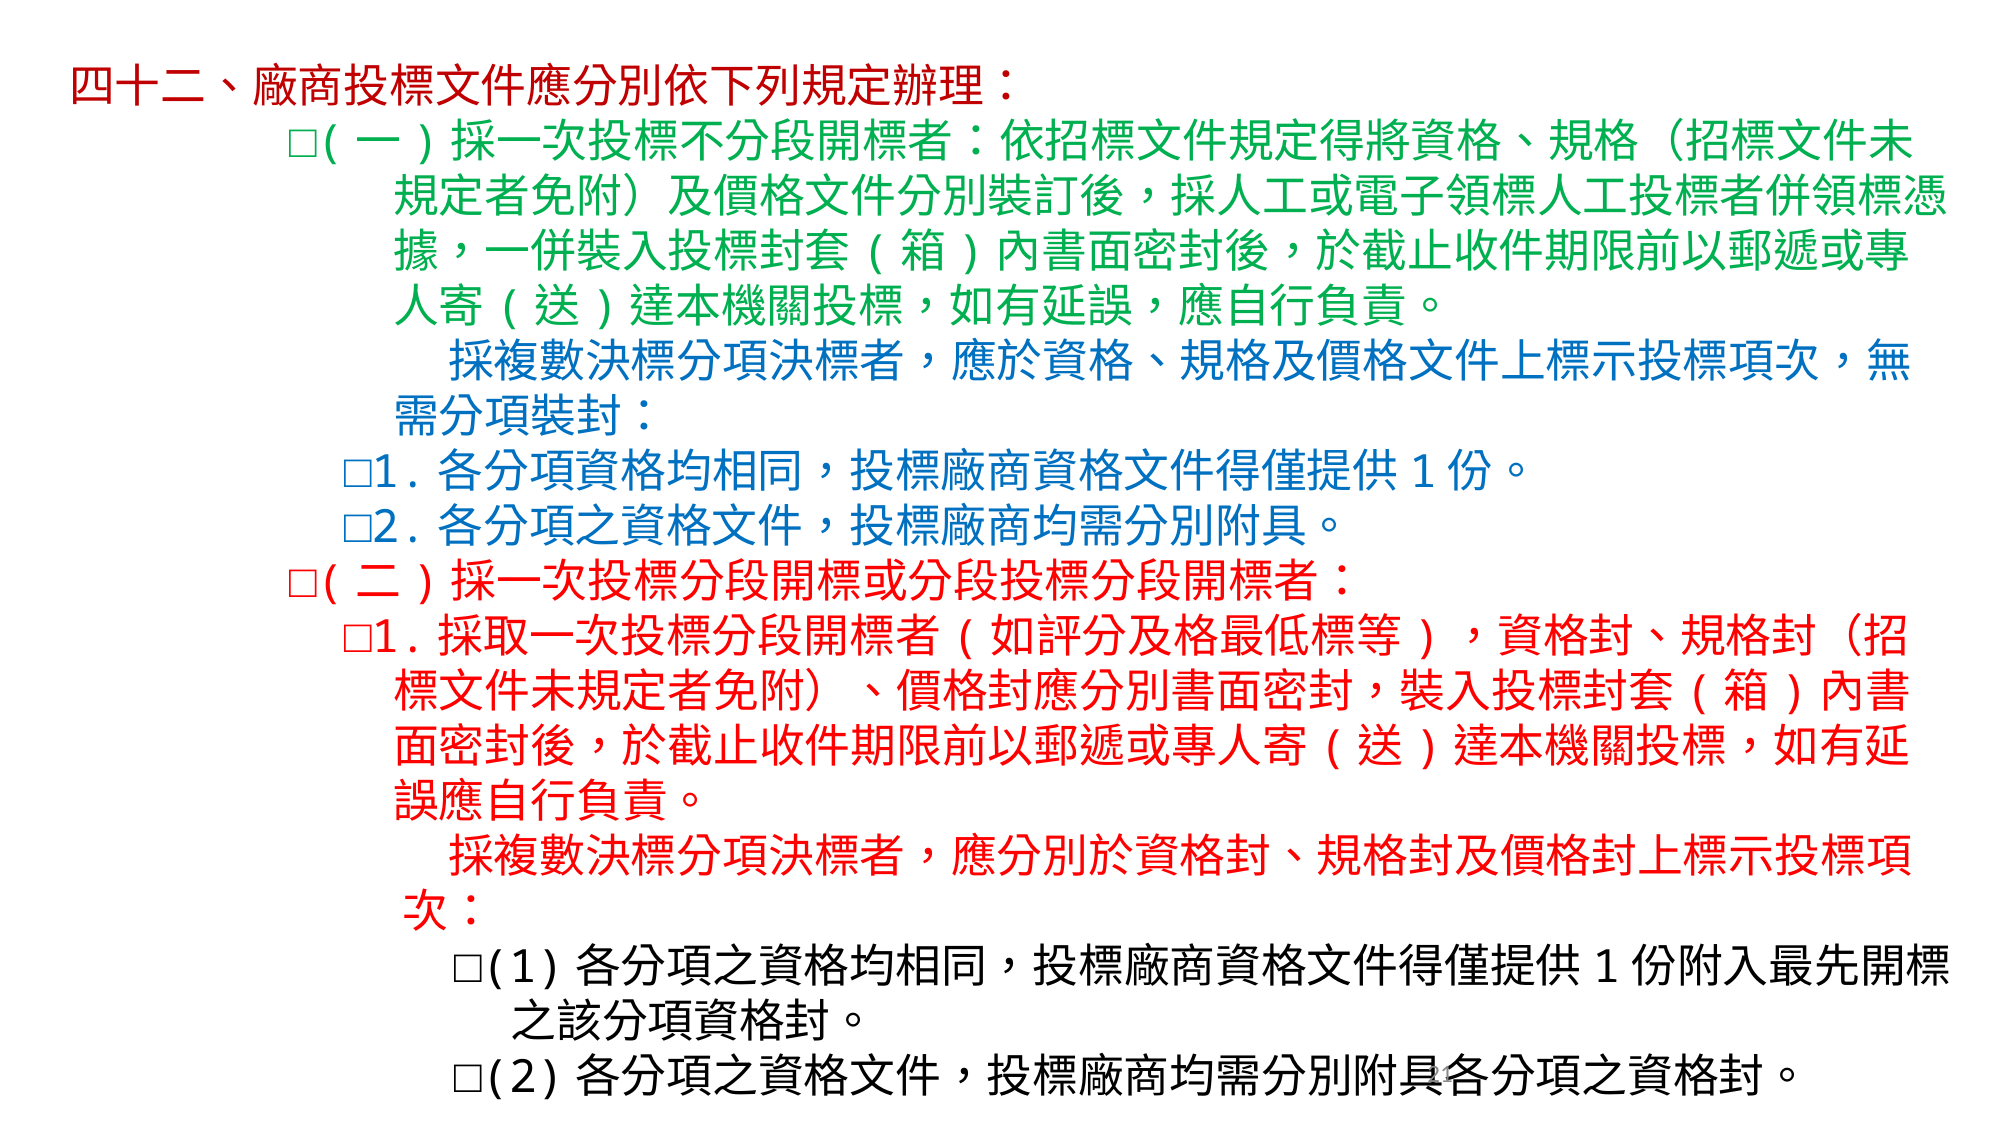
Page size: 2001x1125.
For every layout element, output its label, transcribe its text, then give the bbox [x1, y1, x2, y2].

text_box 四十二、廠商投標文件應分別依下列規定辦理： □(一)採一次投標不分段開標者：依招標文件規定得將資格、規格（招標文件未規定者免附）及價格文件分別裝訂後，採人工或電子領標人工投標者併領標憑據，一併裝入投標封套(箱)內書面密封後，於截止收件期限前以郵遞或專人寄(送)達本機關投標，如有延誤，應自行負責。 採複數決標分項決標者，應於資格、規格及價格文件上標示投標項次，無需分項裝封： □1.各分項資格均相同，投標廠商資格文件得僅提供1份。 □2.各分項之資格文件，投標廠商均需分別附具。 □(二)採一次投標分段開標或分段投標分段開標者： □1.採取一次投標分段開標者(如評分及格最低標等)，資格封、規格封（招標文件未規定者免附）、價格封應分別書面密封，裝入投標封套(箱)內書面密封後，於截止收件期限前以郵遞或專人寄(送)達本機關投標，如有延誤應自行負責。 採複數決標分項決標者，應分別於資格封、規格封及價格封上標示投標項 次： □(1)各分項之資格均相同，投標廠商資格文件得僅提供1份附入最先開標之該分項資格封。 □(2)各分項之資格文件，投標廠商均需分別附具各分項之資格封。 [54, 49, 1967, 1109]
text_box 21 [1412, 1042, 1863, 1103]
